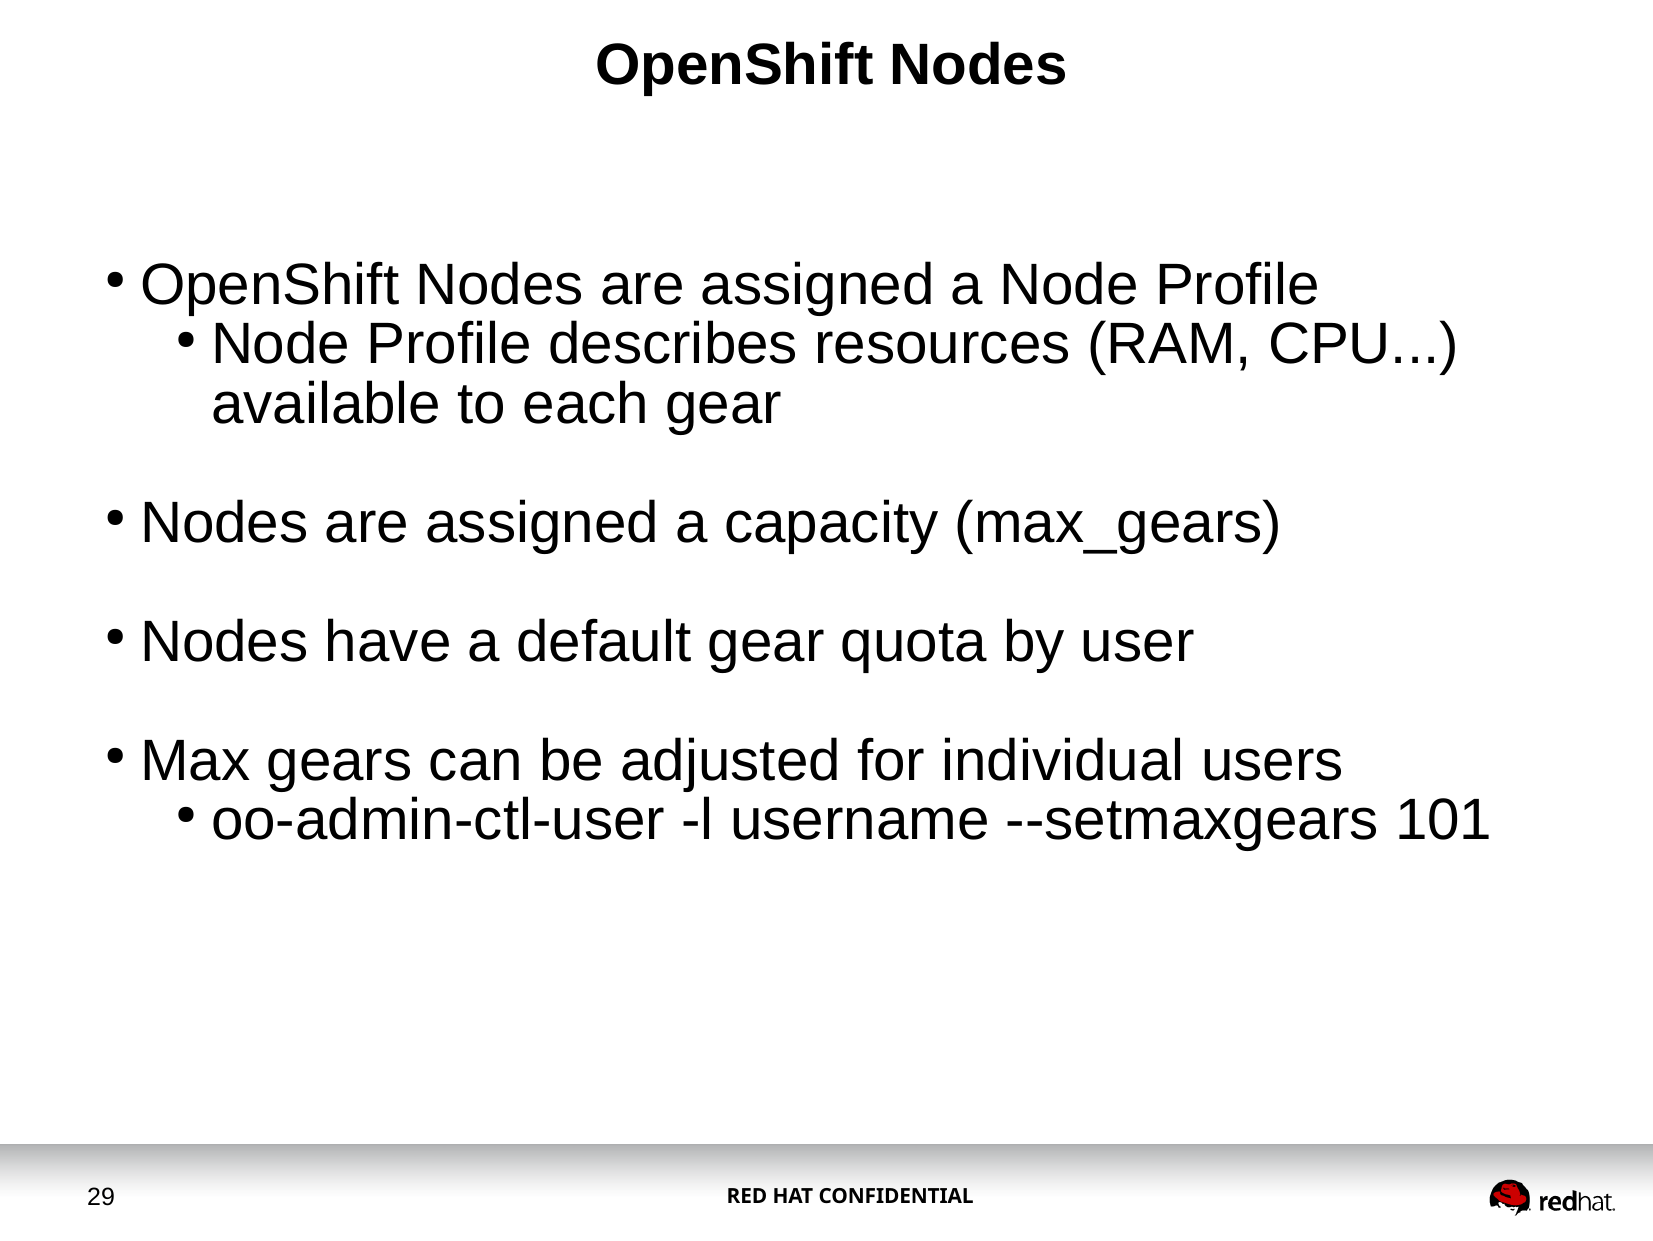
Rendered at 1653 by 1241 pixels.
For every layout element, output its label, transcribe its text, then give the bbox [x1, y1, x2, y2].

text_box OpenShift Nodes are assigned a Node Profile Node Profile describes resources (RAM, CPU...) available to each gear Nodes are assigned a capacity (max_gears) Nodes have a default gear quota by user Max gears can be adjusted for individual users oo-admin-ctl-user -l username --setmaxgears 101 [90, 249, 1648, 1125]
picture [0, 1144, 1653, 1241]
text_box OpenShift Nodes [254, 30, 1410, 115]
